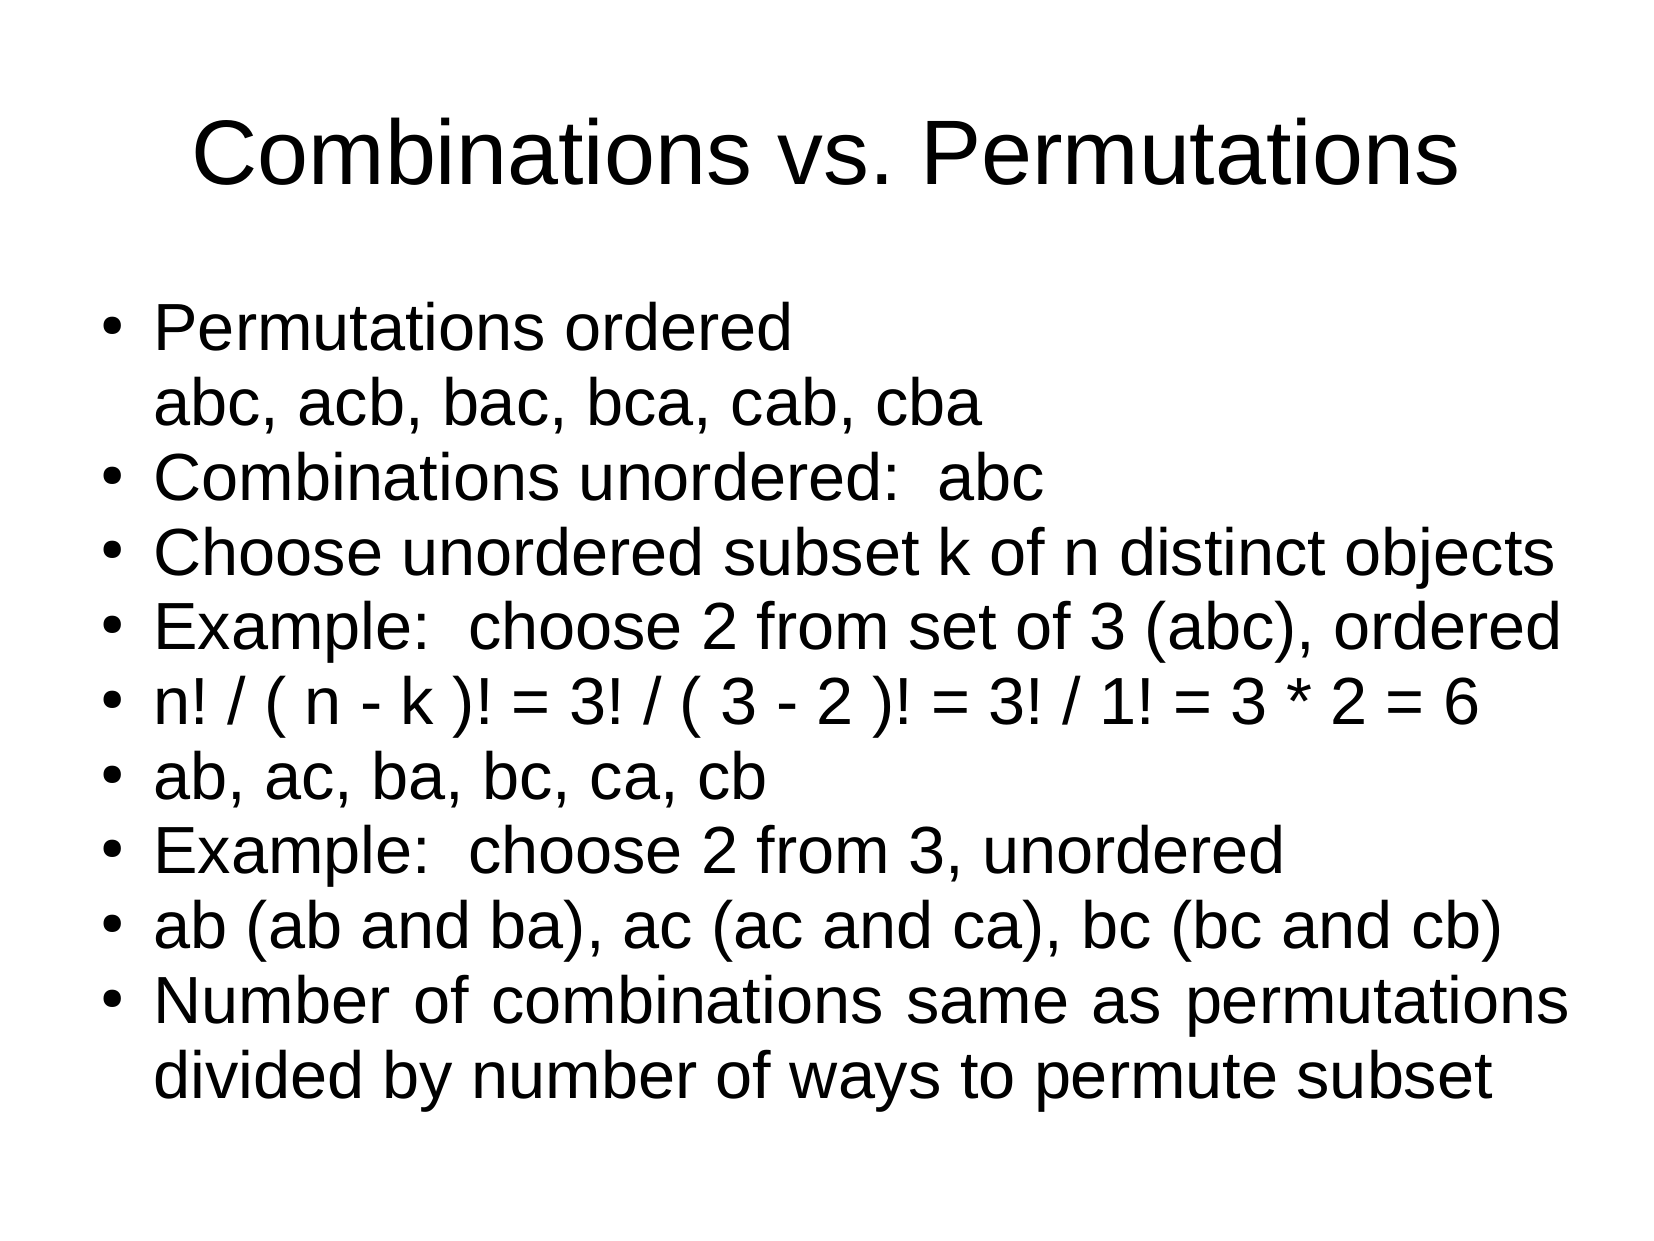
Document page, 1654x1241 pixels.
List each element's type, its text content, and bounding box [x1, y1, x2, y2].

list Permutations ordered abc, acb, bac, bca, cab, cba Combinations unordered: abc Choose unordered subset k of n distinct objects Example: choose 2 from set of 3 (abc), ordered n! / ( n - k )! = 3! / ( 3 - 2 )! = 3! / 1! = 3 * 2 = 6 ab, ac, ba, bc, ca, cb Example: choose 2 from 3, unordered ab (ab and ba), ac (ac and ca), bc (bc and cb) Number of combinations same as permutations divided by number of ways to permute subset [82, 290, 1571, 1113]
title Combinations vs. Permutations [82, 56, 1571, 250]
